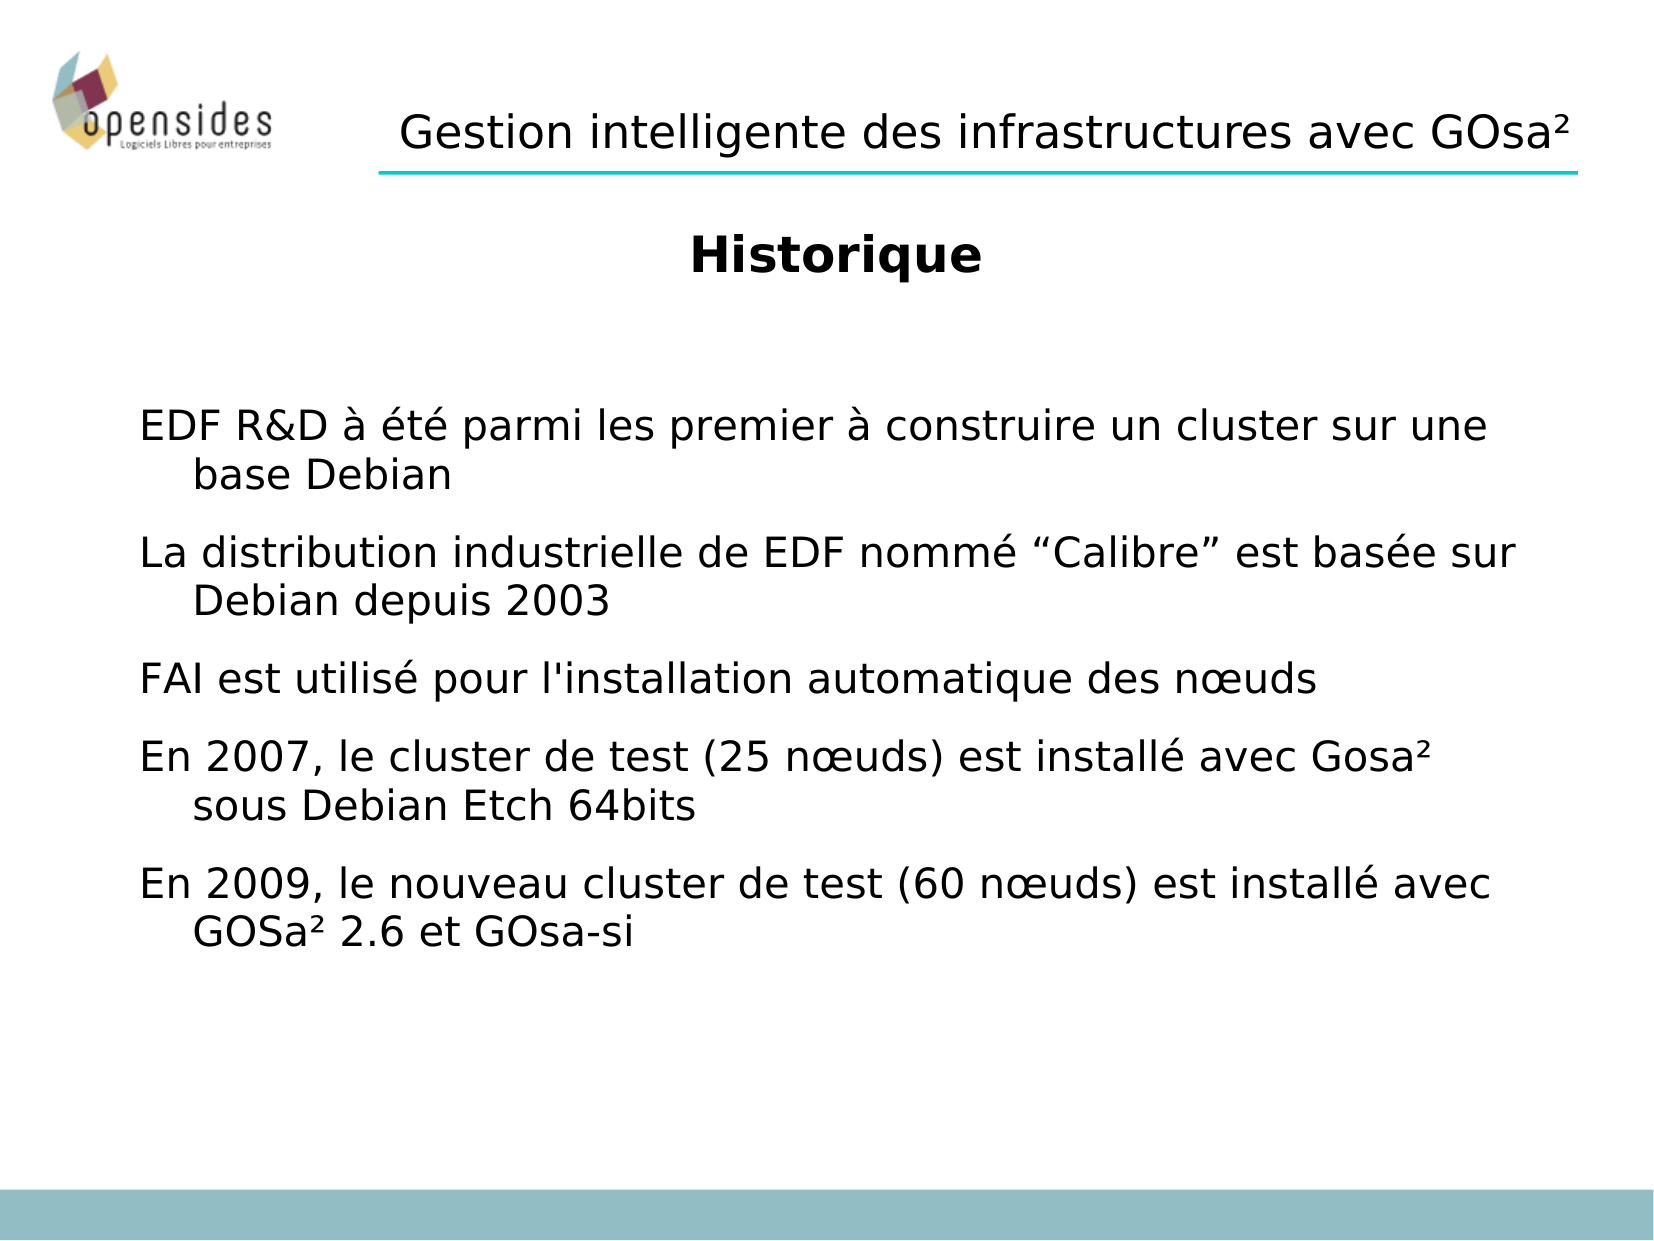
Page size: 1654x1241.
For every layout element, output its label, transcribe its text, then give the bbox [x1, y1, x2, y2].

text_box [0, 1189, 1654, 1241]
text_box Gestion intelligente des infrastructures avec GOsa² [317, 98, 1654, 167]
list Historique EDF R&D à été parmi les premier à construire un cluster sur une base Debian La distribution industrielle de EDF nommé “Calibre” est basée sur Debian depuis 2003 FAI est utilisé pour l'installation automatique des nœuds En 2007, le cluster de test (25 nœuds) est installé avec Gosa² sous Debian Etch 64bits En 2009, le nouveau cluster de test (60 nœuds) est installé avec GOSa² 2.6 et GOsa-si [121, 226, 1534, 1008]
text_box [378, 171, 1578, 175]
picture [22, 30, 308, 187]
